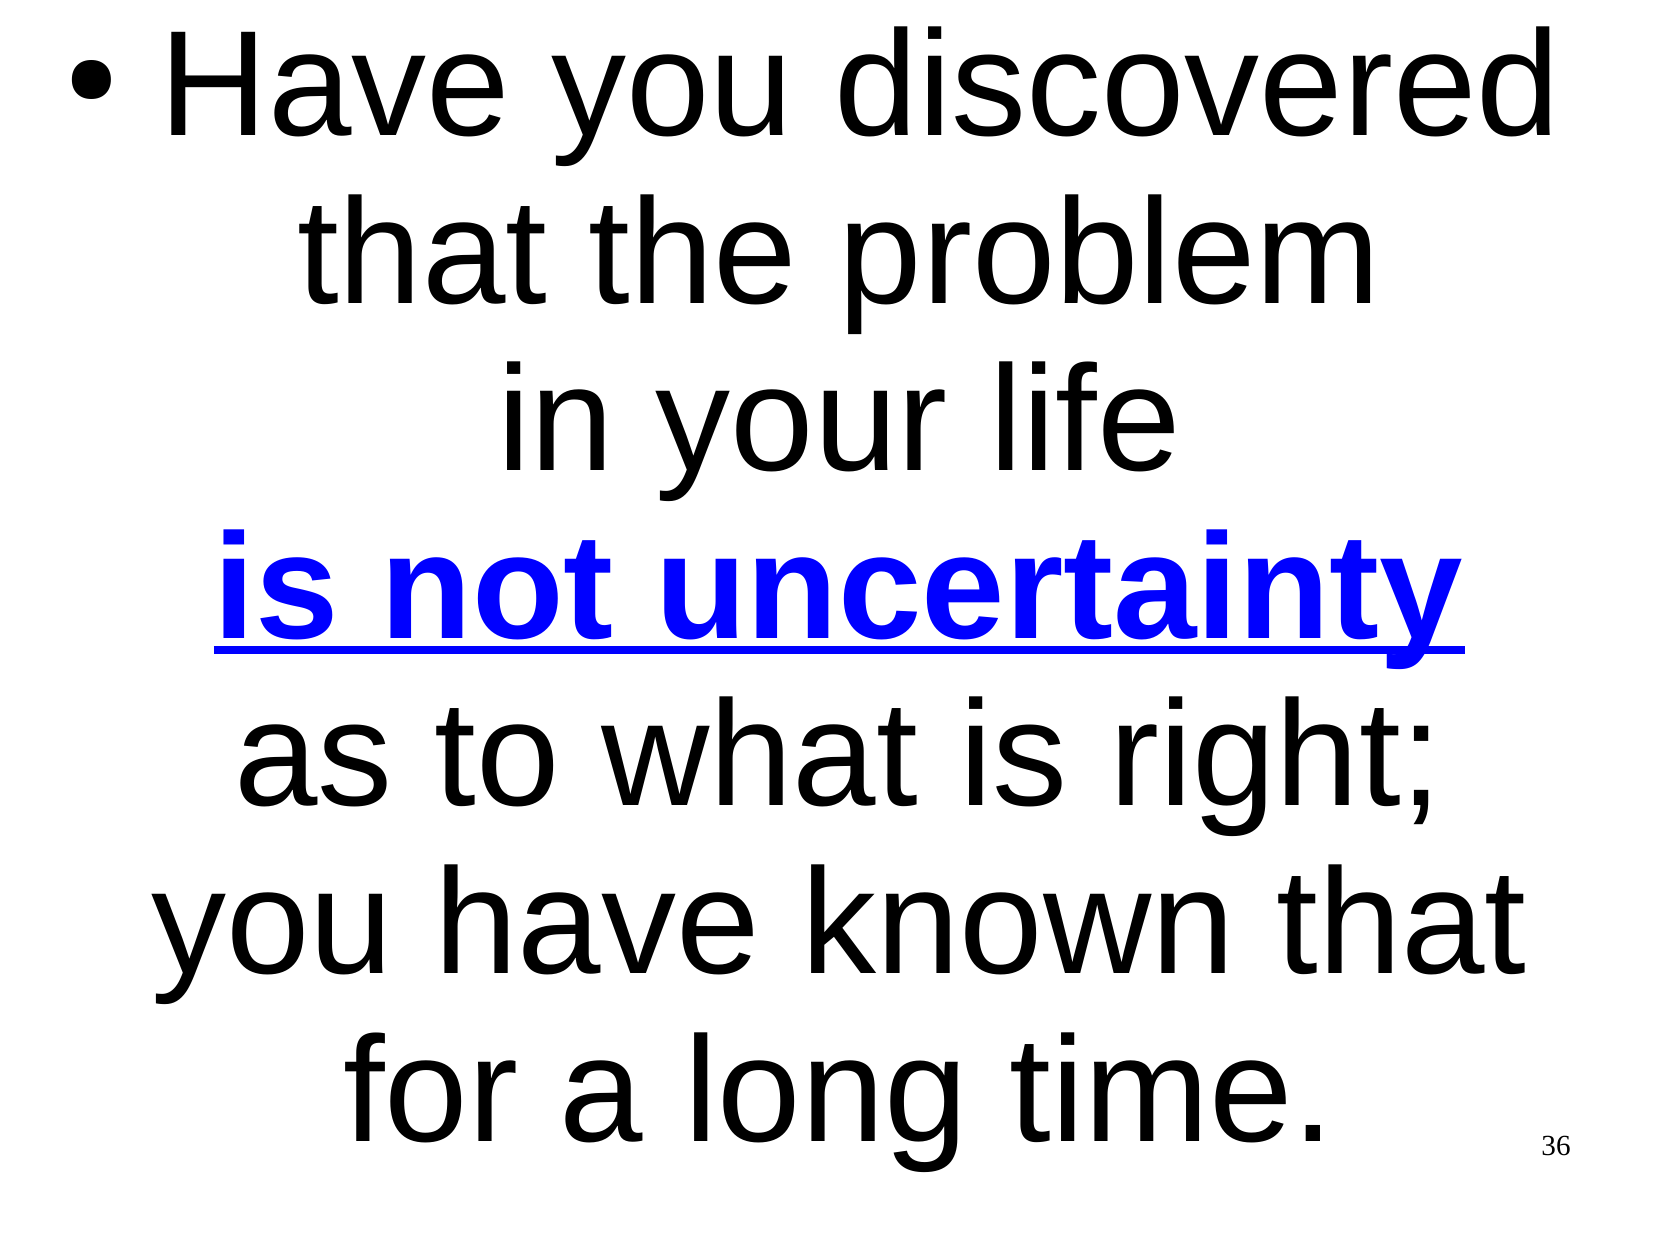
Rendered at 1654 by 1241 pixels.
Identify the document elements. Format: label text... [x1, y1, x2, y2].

list Have you discovered that the problem in your life is not uncertainty as to what is right; you have known that for a long time. [0, 0, 1651, 1238]
